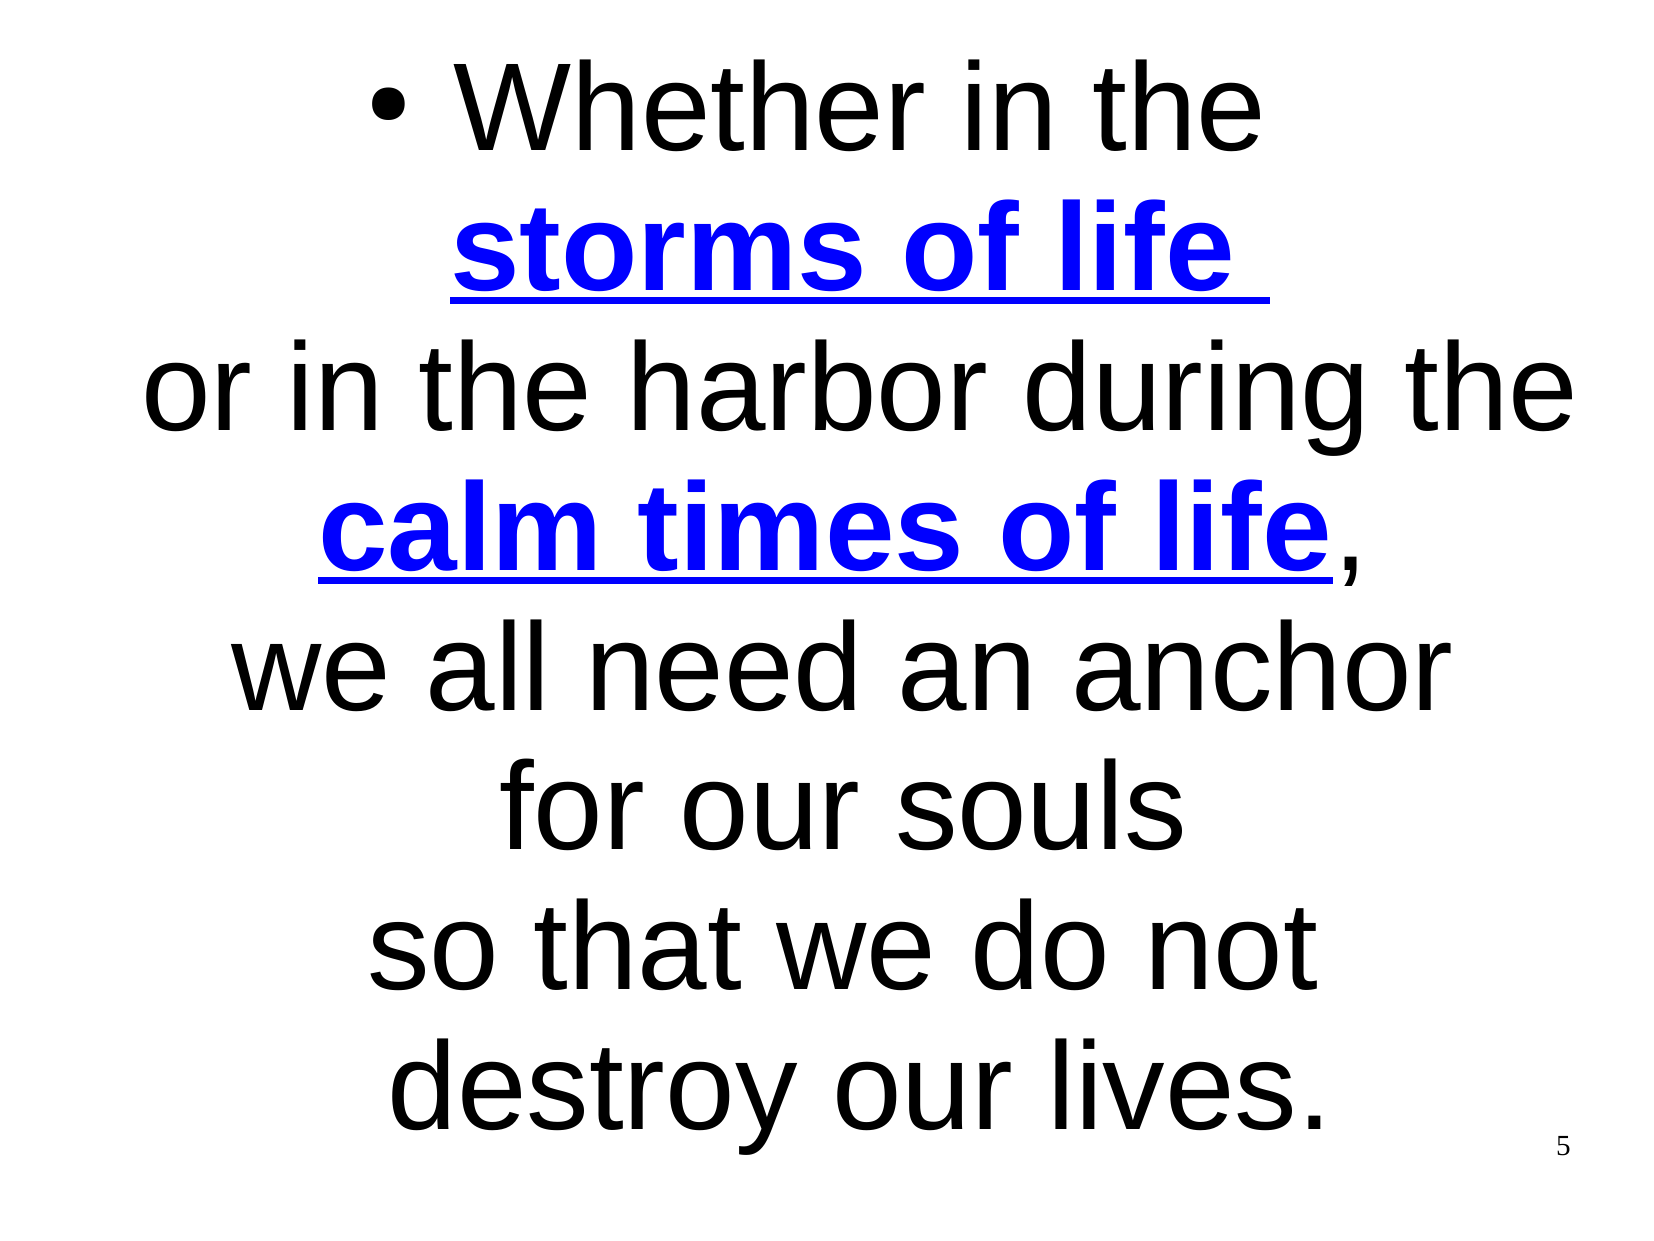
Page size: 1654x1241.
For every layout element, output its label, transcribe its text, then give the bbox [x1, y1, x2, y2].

list Whether in the storms of life or in the harbor during the calm times of life, we all need an anchor for our souls so that we do not destroy our lives. [37, 37, 1613, 1238]
